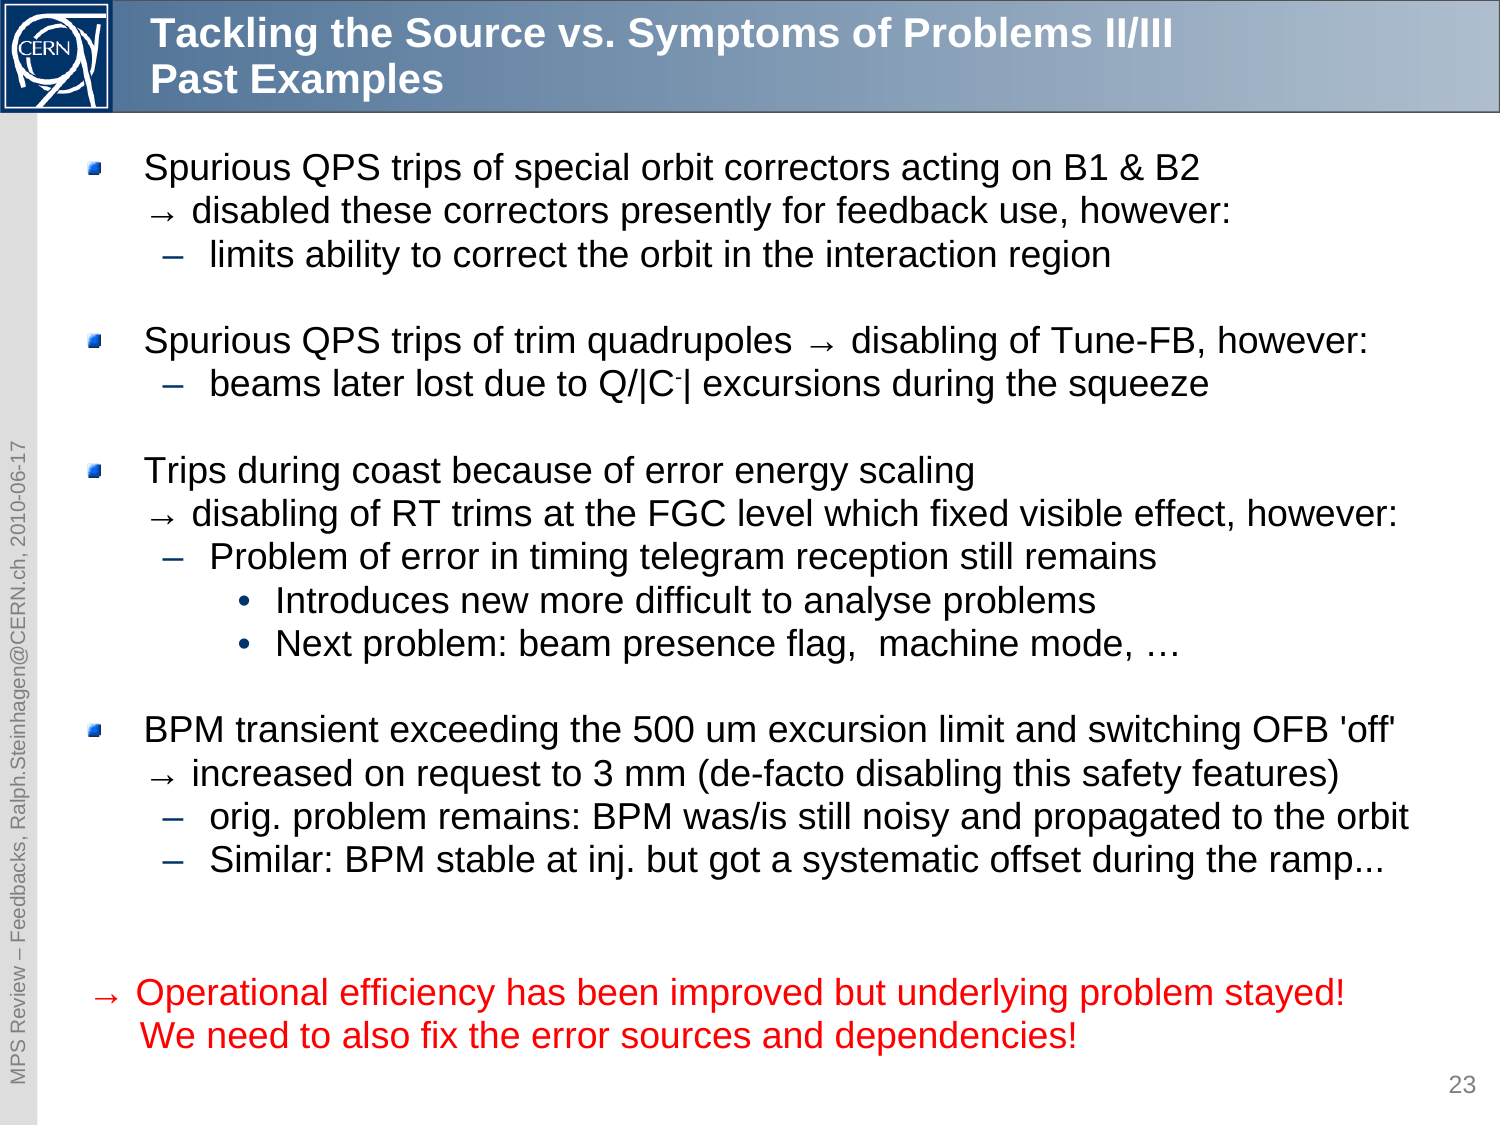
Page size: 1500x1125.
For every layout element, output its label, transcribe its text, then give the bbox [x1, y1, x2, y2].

picture [0, 0, 113, 113]
title Tackling the Source vs. Symptoms of Problems II/III Past Examples [150, 7, 1201, 106]
list Spurious QPS trips of special orbit correctors acting on B1 & B2 → disabled these correctors presently for feedback use, however: limits ability to correct the orbit in the interaction region Spurious QPS trips of trim quadrupoles → disabling of Tune-FB, however: beams later lost due to Q/|C-| excursions during the squeeze Trips during coast because of error energy scaling → disabling of RT trims at the FGC level which fixed visible effect, however: Problem of error in timing telegram reception still remains Introduces new more difficult to analyse problems Next problem: beam presence flag, machine mode, … BPM transient exceeding the 500 um excursion limit and switching OFB 'off' → increased on request to 3 mm (de-facto disabling this safety features) orig. problem remains: BPM was/is still noisy and propagated to the orbit Similar: BPM stable at inj. but got a systematic offset during the ramp... → Operational efficiency has been improved but underlying problem stayed! We need to also fix the error sources and dependencies! [87, 145, 1438, 1057]
